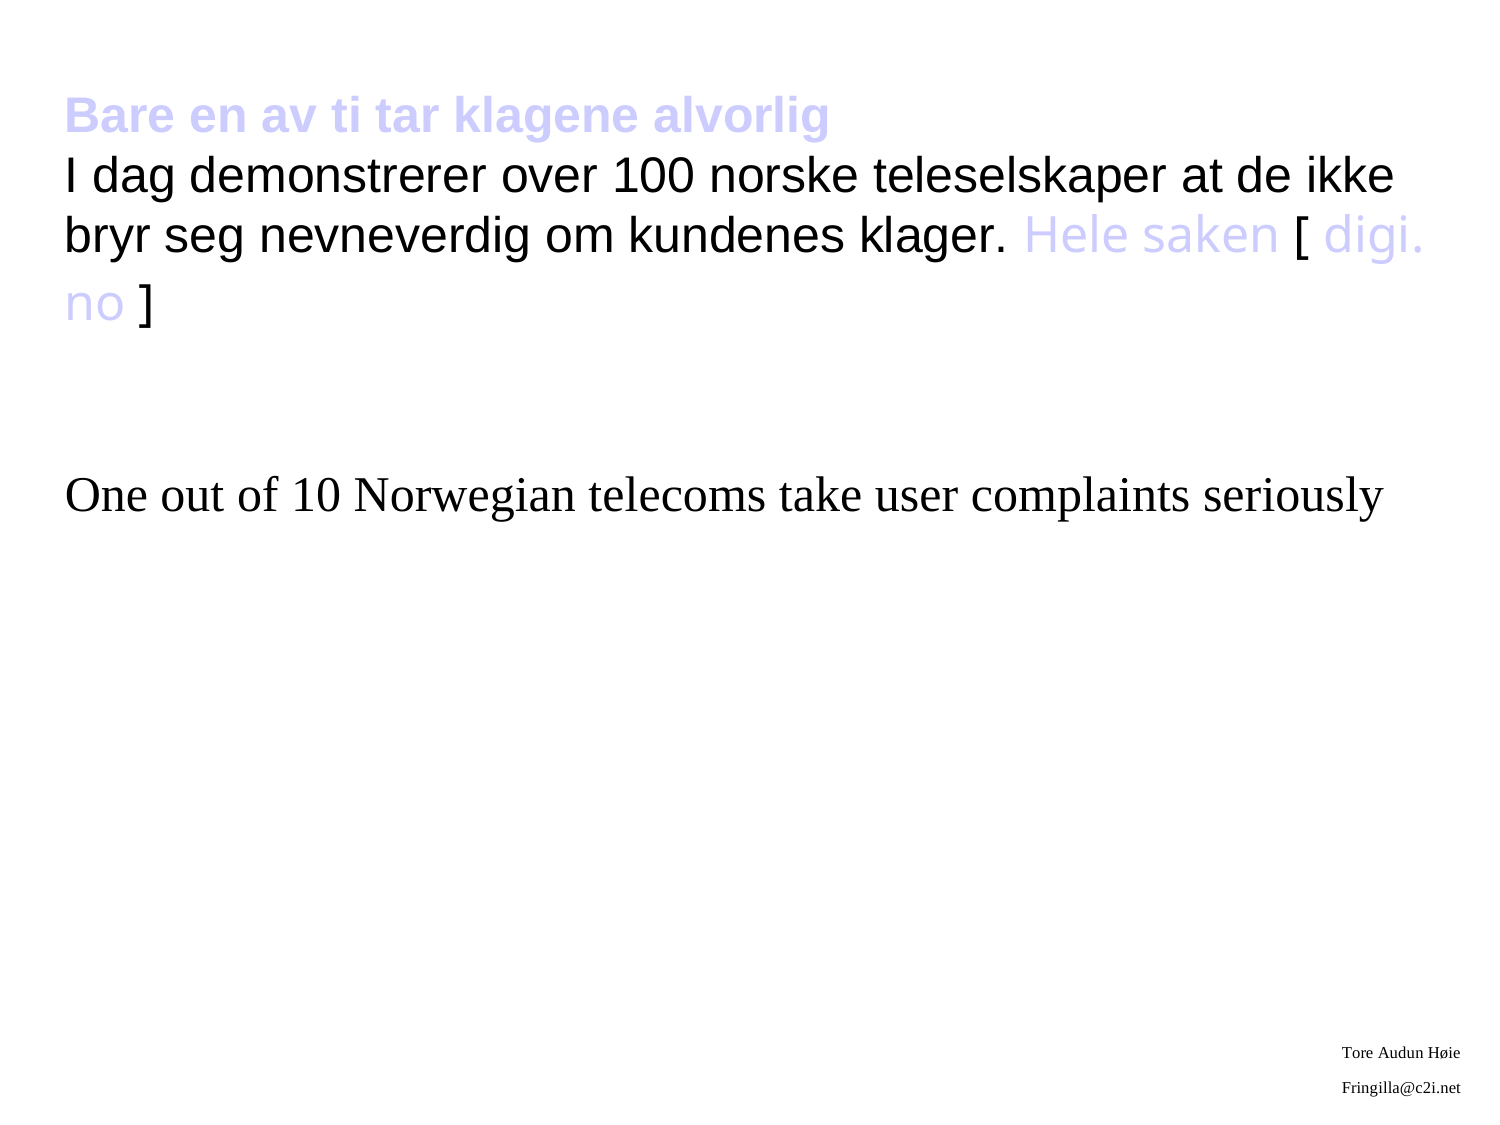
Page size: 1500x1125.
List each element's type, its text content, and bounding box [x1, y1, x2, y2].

text_box Tore Audun Høie Fringilla@c2i.net [1327, 1034, 1500, 1106]
text_box Bare en av ti tar klagene alvorlig I dag demonstrerer over 100 norske teleselskaper at de ikke bryr seg nevneverdig om kundenes klager. Hele saken [ digi.no ] One out of 10 Norwegian telecoms take user complaints seriously [50, 74, 1451, 530]
